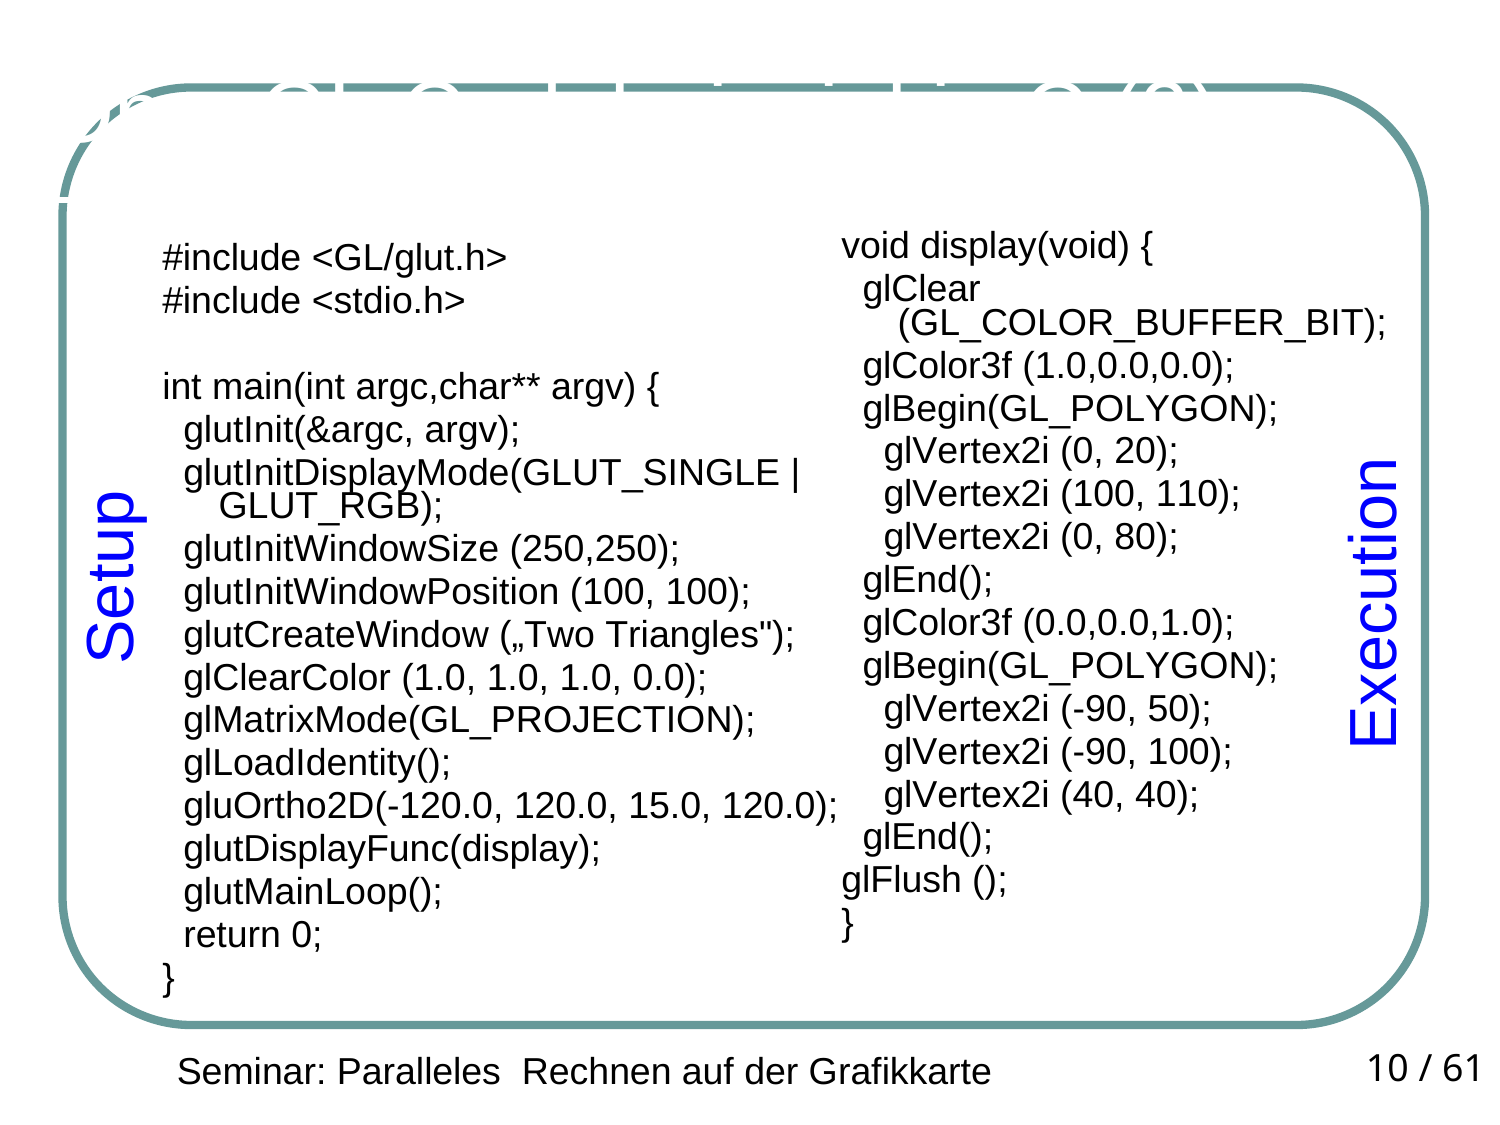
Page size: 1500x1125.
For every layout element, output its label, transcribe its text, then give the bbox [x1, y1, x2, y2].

text_box Setup [59, 475, 154, 680]
list void display(void) { glClear (GL_COLOR_BUFFER_BIT); glColor3f (1.0,0.0,0.0); glBegin(GL_POLYGON); glVertex2i (0, 20); glVertex2i (100, 110); glVertex2i (0, 80); glEnd(); glColor3f (0.0,0.0,1.0); glBegin(GL_POLYGON); glVertex2i (-90, 50); glVertex2i (-90, 100); glVertex2i (40, 40); glEnd(); glFlush (); } [826, 224, 1418, 1021]
list #include <GL/glut.h> #include <stdio.h> int main(int argc,char** argv) { glutInit(&argc, argv); glutInitDisplayMode(GLUT_SINGLE |GLUT_RGB); glutInitWindowSize (250,250); glutInitWindowPosition (100, 100); glutCreateWindow („Two Triangles"); glClearColor (1.0, 1.0, 1.0, 0.0); glMatrixMode(GL_PROJECTION); glLoadIdentity(); gluOrtho2D(-120.0, 120.0, 15.0, 120.0); glutDisplayFunc(display); glutMainLoop(); return 0; } [147, 236, 857, 1125]
text_box Execution [1322, 442, 1418, 766]
title OpenGL Codebeispiel in C (2) [31, 37, 1347, 188]
